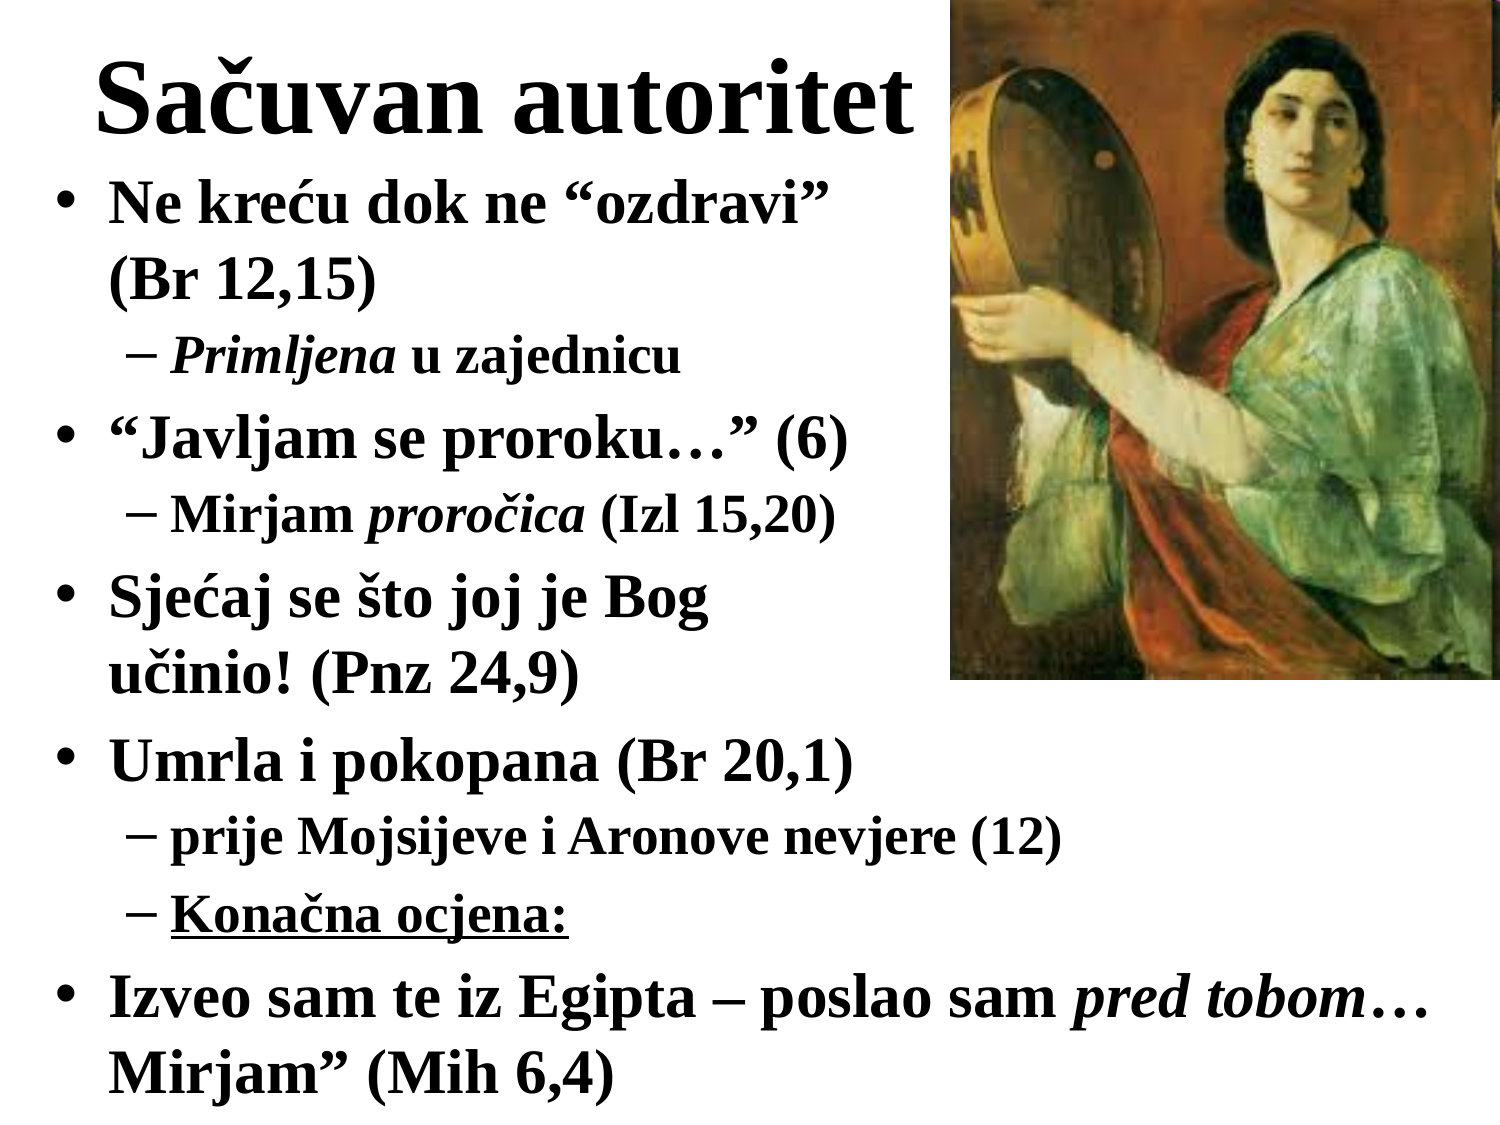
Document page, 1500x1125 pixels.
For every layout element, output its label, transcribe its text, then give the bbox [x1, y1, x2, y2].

title Sačuvan autoritet [6, 16, 950, 204]
list Ne kreću dok ne “ozdravi” (Br 12,15) Primljena u zajednicu “Javljam se proroku…” (6) Mirjam proročica (Izl 15,20) Sjećaj se što joj je Bog učinio! (Pnz 24,9) Umrla i pokopana (Br 20,1) prije Mojsijeve i Aronove nevjere (12) Konačna ocjena: Izveo sam te iz Egipta – poslao sam pred tobom… Mirjam” (Mih 6,4) [37, 151, 1497, 1124]
picture [950, 0, 1500, 680]
